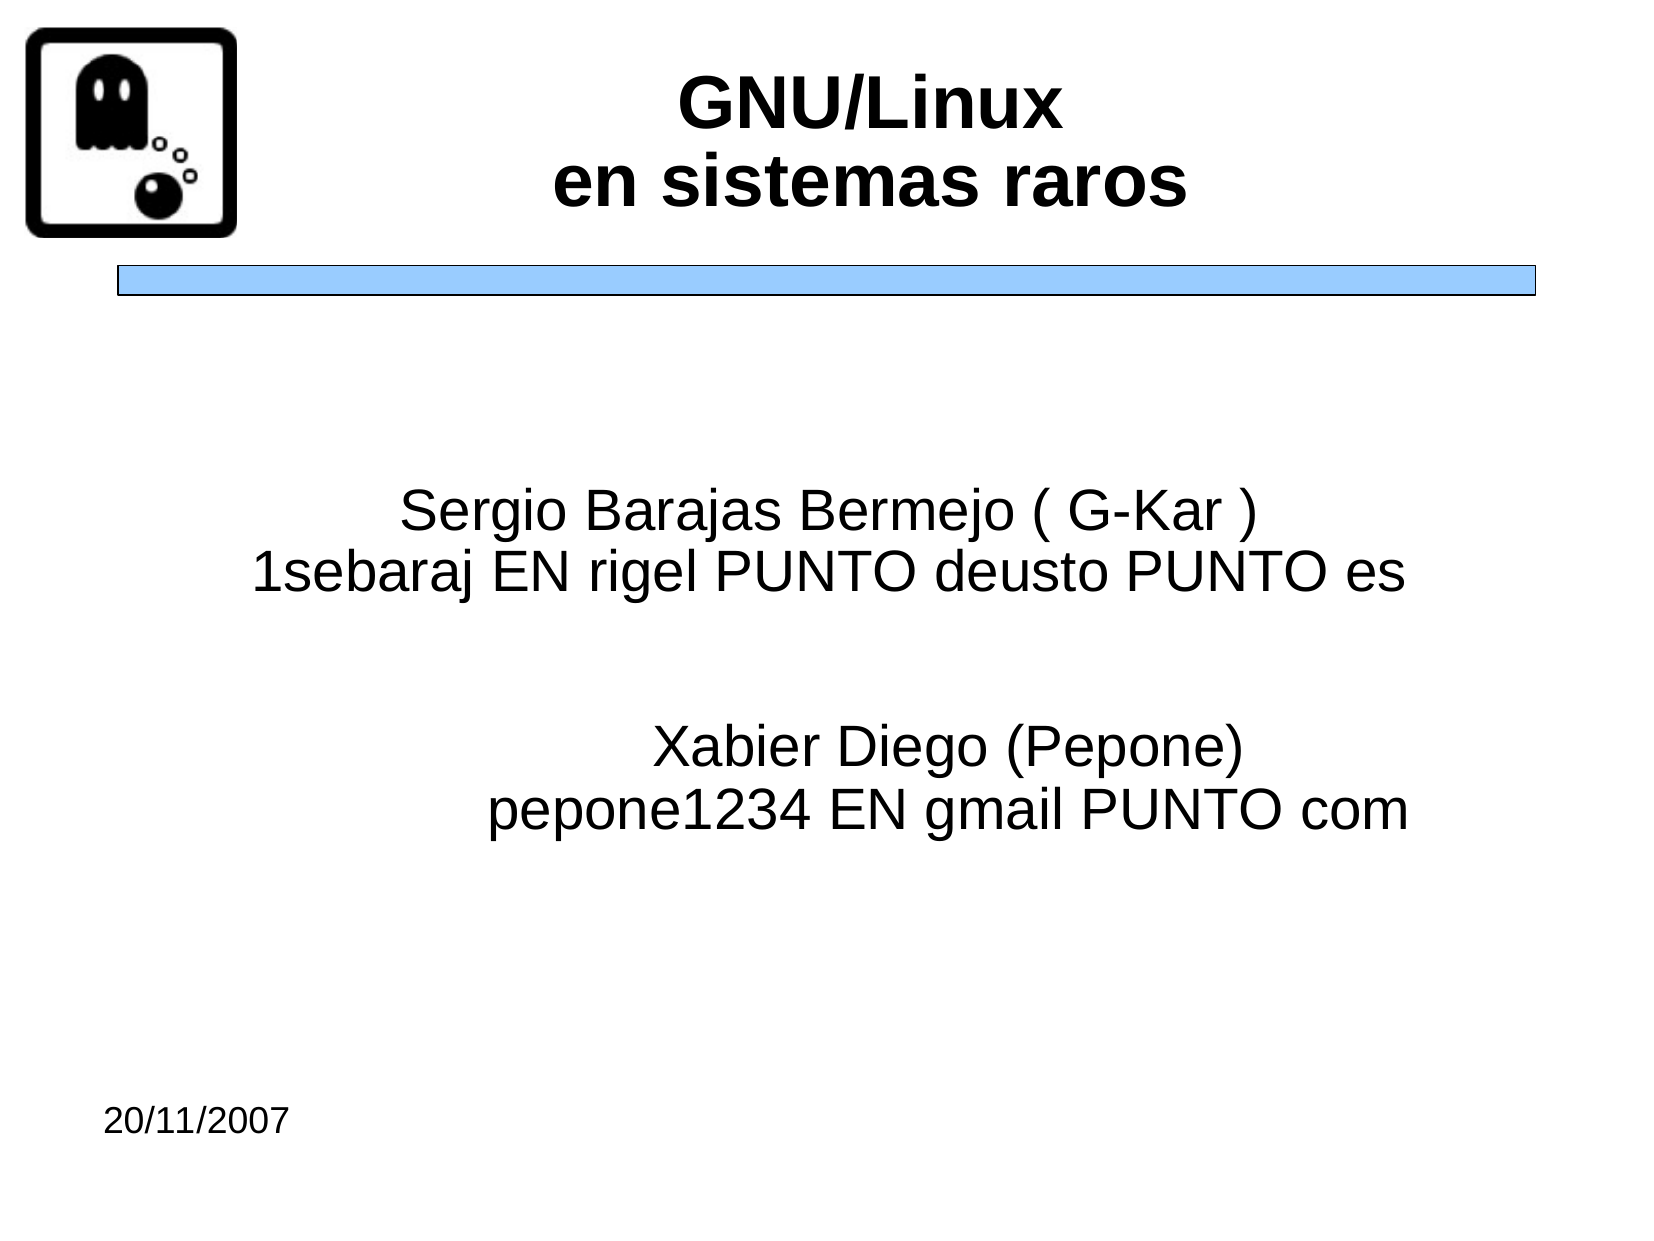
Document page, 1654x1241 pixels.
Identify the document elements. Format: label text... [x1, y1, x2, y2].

text_box Sergio Barajas Bermejo ( G-Kar )‏ 1sebaraj EN rigel PUNTO deusto PUNTO es [236, 472, 1422, 618]
text_box Xabier Diego (Pepone)‏ pepone1234 EN gmail PUNTO com‏ [472, 708, 1097, 789]
text_box [118, 265, 1536, 296]
text_box GNU/Linux en sistemas raros [531, 59, 1211, 265]
text_box 20/11/2007 [88, 1094, 303, 1152]
picture [24, 27, 237, 238]
